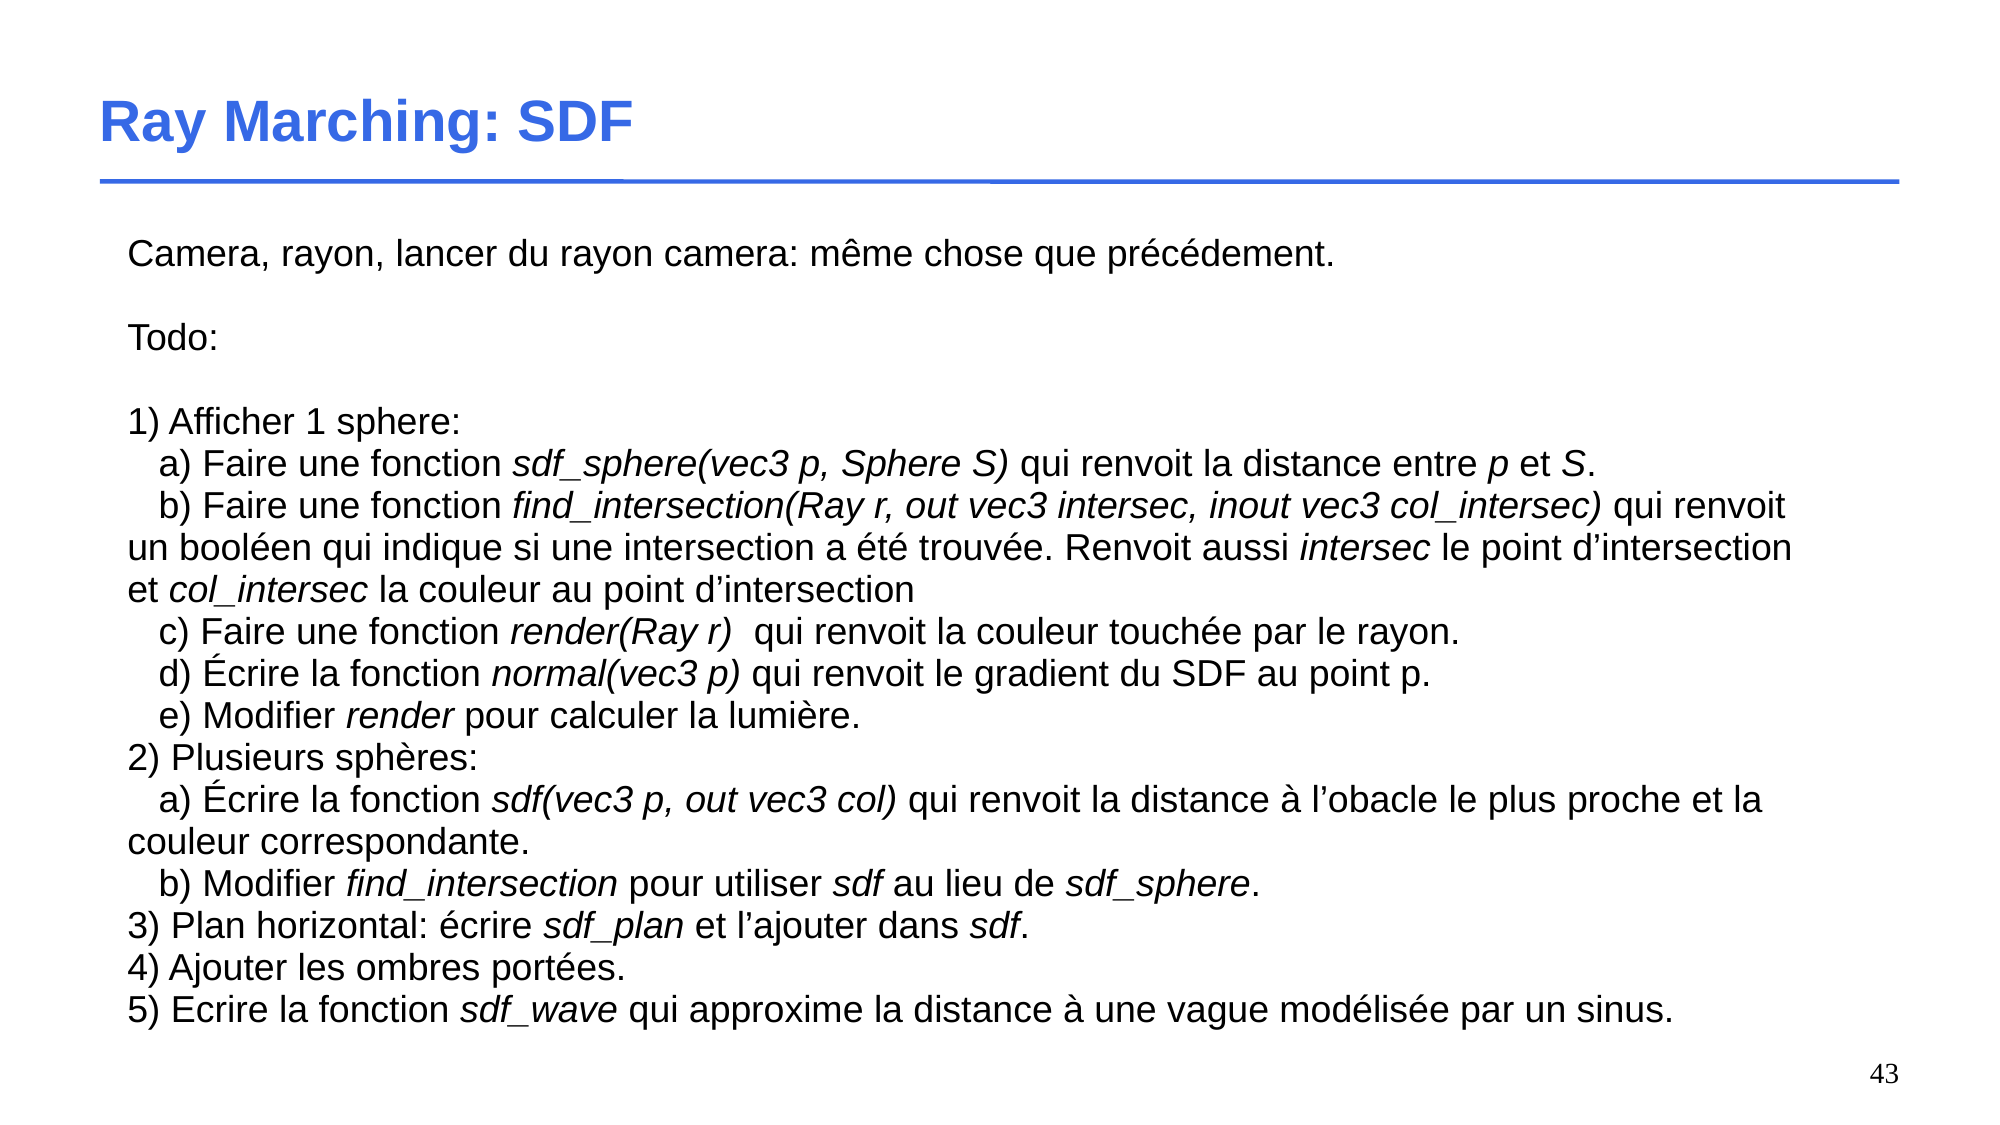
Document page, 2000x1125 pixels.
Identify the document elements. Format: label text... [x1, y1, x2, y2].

text_box Camera, rayon, lancer du rayon camera: même chose que précédement. Todo: 1) Afficher 1 sphere: a) Faire une fonction sdf_sphere(vec3 p, Sphere S) qui renvoit la distance entre p et S. b) Faire une fonction find_intersection(Ray r, out vec3 intersec, inout vec3 col_intersec) qui renvoit un booléen qui indique si une intersection a été trouvée. Renvoit aussi intersec le point d’intersection et col_intersec la couleur au point d’intersection c) Faire une fonction render(Ray r) qui renvoit la couleur touchée par le rayon. d) Écrire la fonction normal(vec3 p) qui renvoit le gradient du SDF au point p. e) Modifier render pour calculer la lumière. 2) Plusieurs sphères: a) Écrire la fonction sdf(vec3 p, out vec3 col) qui renvoit la distance à l’obacle le plus proche et la couleur correspondante. b) Modifier find_intersection pour utiliser sdf au lieu de sdf_sphere. 3) Plan horizontal: écrire sdf_plan et l’ajouter dans sdf. 4) Ajouter les ombres portées. 5) Ecrire la fonction sdf_wave qui approxime la distance à une vague modélisée par un sinus. [112, 224, 1838, 1071]
title Ray Marching: SDF [99, 27, 1900, 215]
